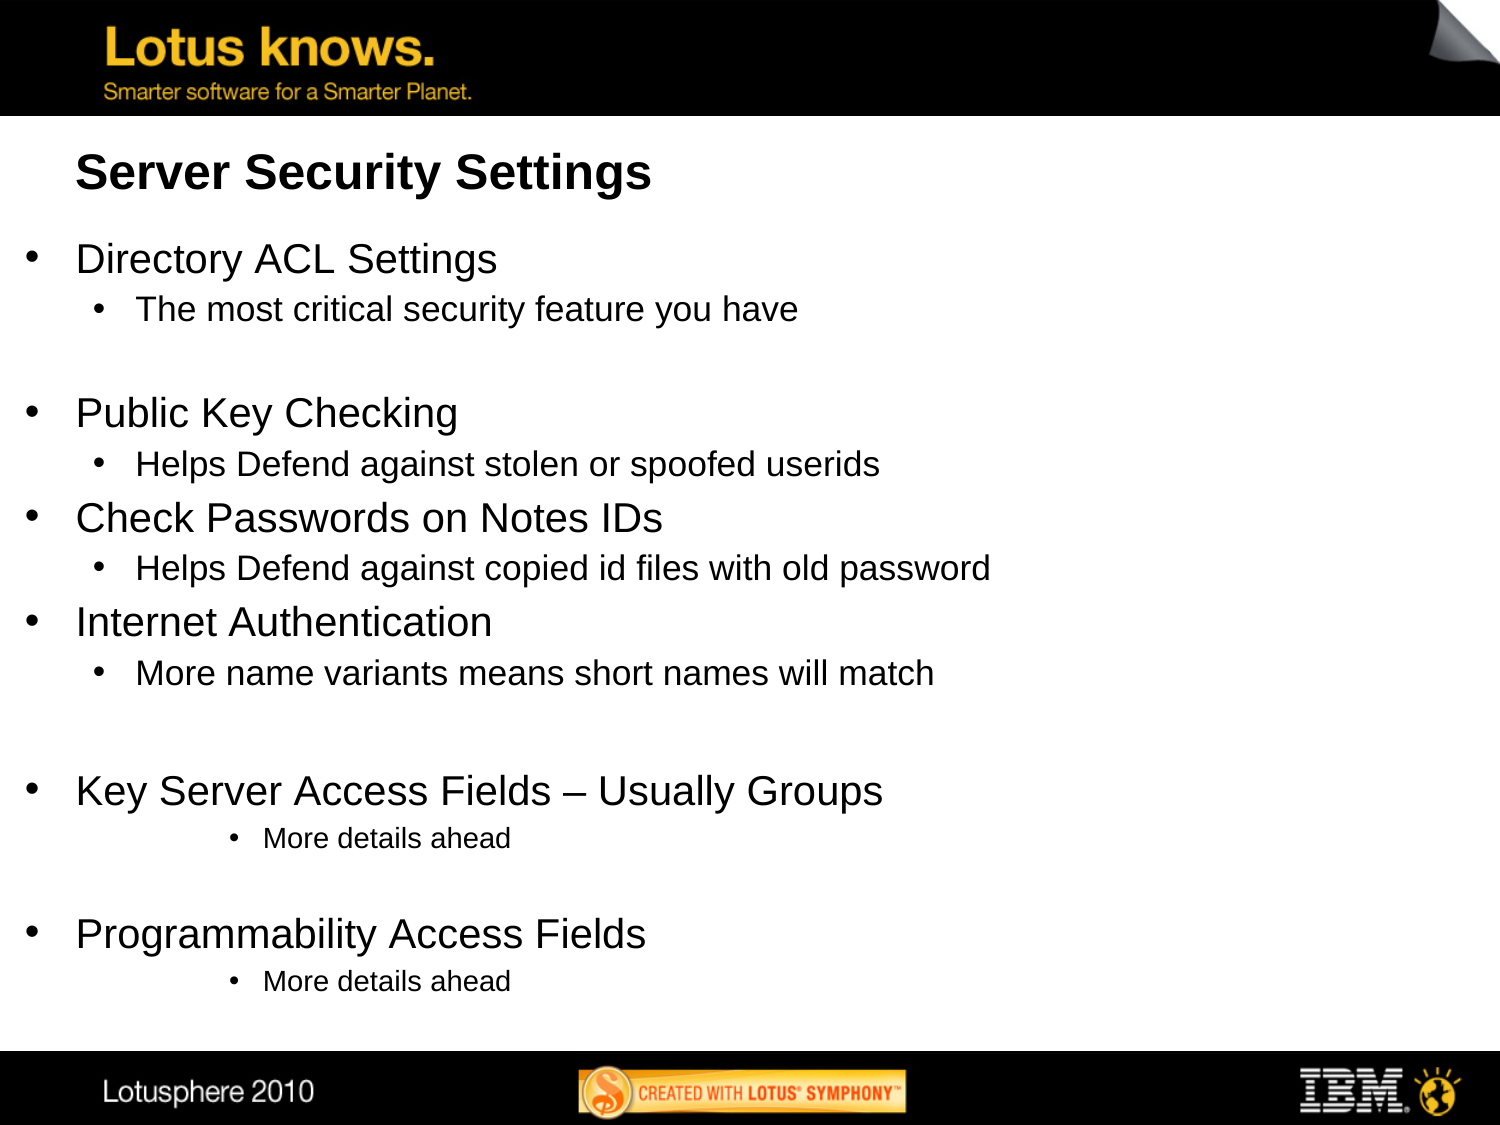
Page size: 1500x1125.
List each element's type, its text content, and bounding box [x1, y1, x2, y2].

picture [0, 1053, 1500, 1125]
title Server Security Settings [74, 137, 1475, 200]
list Directory ACL Settings The most critical security feature you have Public Key Checking Helps Defend against stolen or spoofed userids Check Passwords on Notes IDs Helps Defend against copied id files with old password Internet Authentication More name variants means short names will match Key Server Access Fields – Usually Groups More details ahead Programmability Access Fields More details ahead [24, 237, 1476, 1026]
picture [0, 0, 1500, 114]
